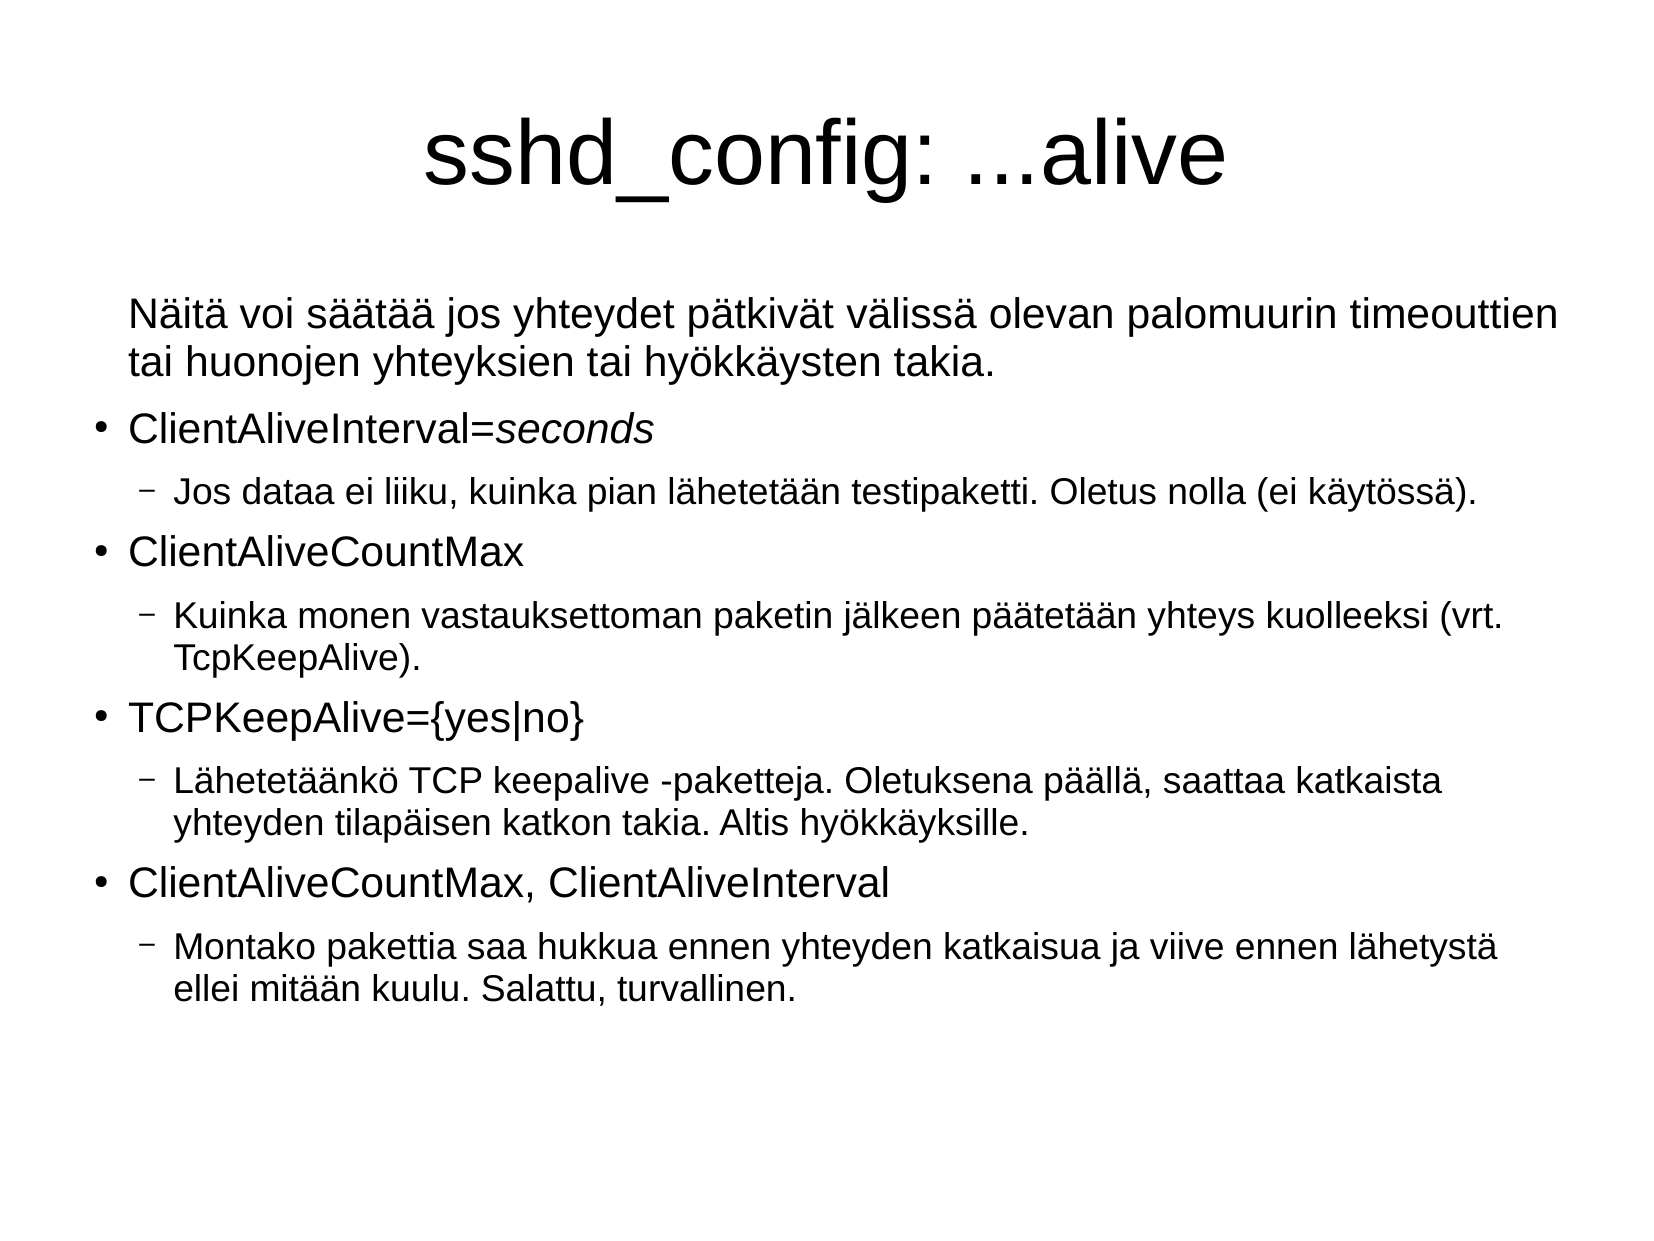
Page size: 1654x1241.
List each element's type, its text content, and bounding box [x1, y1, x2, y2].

title sshd_config: ...alive [82, 49, 1571, 257]
list Näitä voi säätää jos yhteydet pätkivät välissä olevan palomuurin timeouttien tai huonojen yhteyksien tai hyökkäysten takia. ClientAliveInterval=seconds Jos dataa ei liiku, kuinka pian lähetetään testipaketti. Oletus nolla (ei käytössä). ClientAliveCountMax Kuinka monen vastauksettoman paketin jälkeen päätetään yhteys kuolleeksi (vrt. TcpKeepAlive). TCPKeepAlive={yes|no} Lähetetäänkö TCP keepalive -paketteja. Oletuksena päällä, saattaa katkaista yhteyden tilapäisen katkon takia. Altis hyökkäyksille. ClientAliveCountMax, ClientAliveInterval Montako pakettia saa hukkua ennen yhteyden katkaisua ja viive ennen lähetystä ellei mitään kuulu. Salattu, turvallinen. [82, 290, 1571, 1010]
